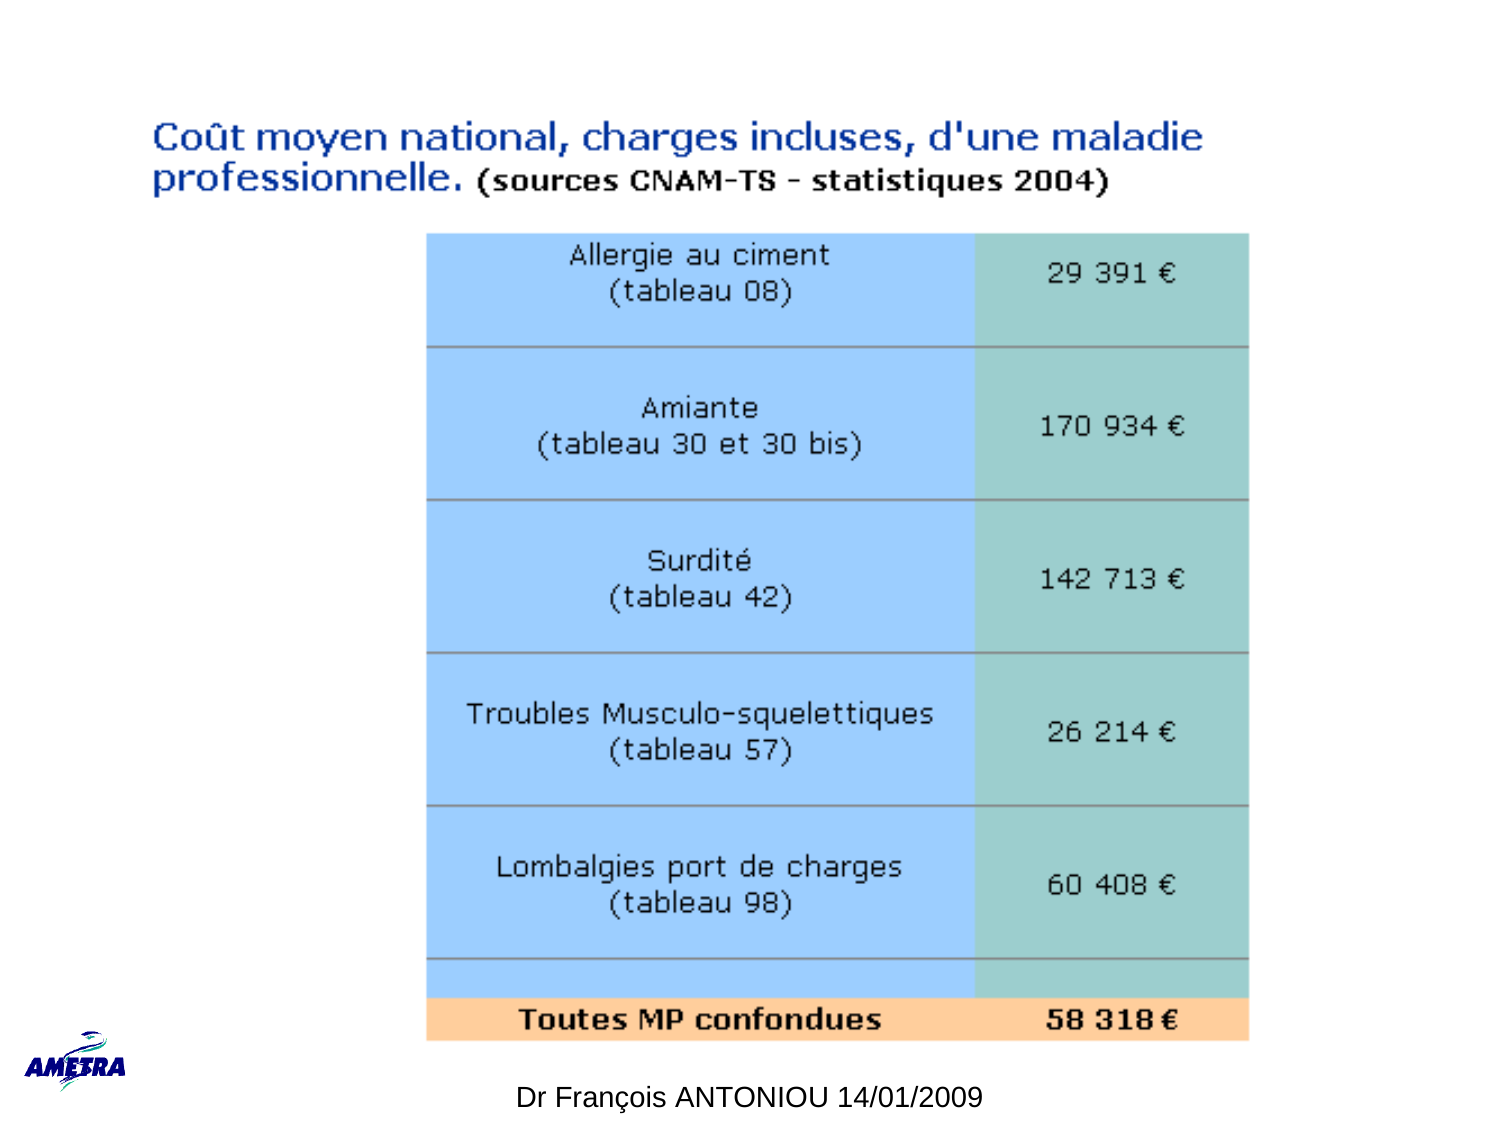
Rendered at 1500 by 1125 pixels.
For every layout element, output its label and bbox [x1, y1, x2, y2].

picture [5, 54, 1258, 1118]
